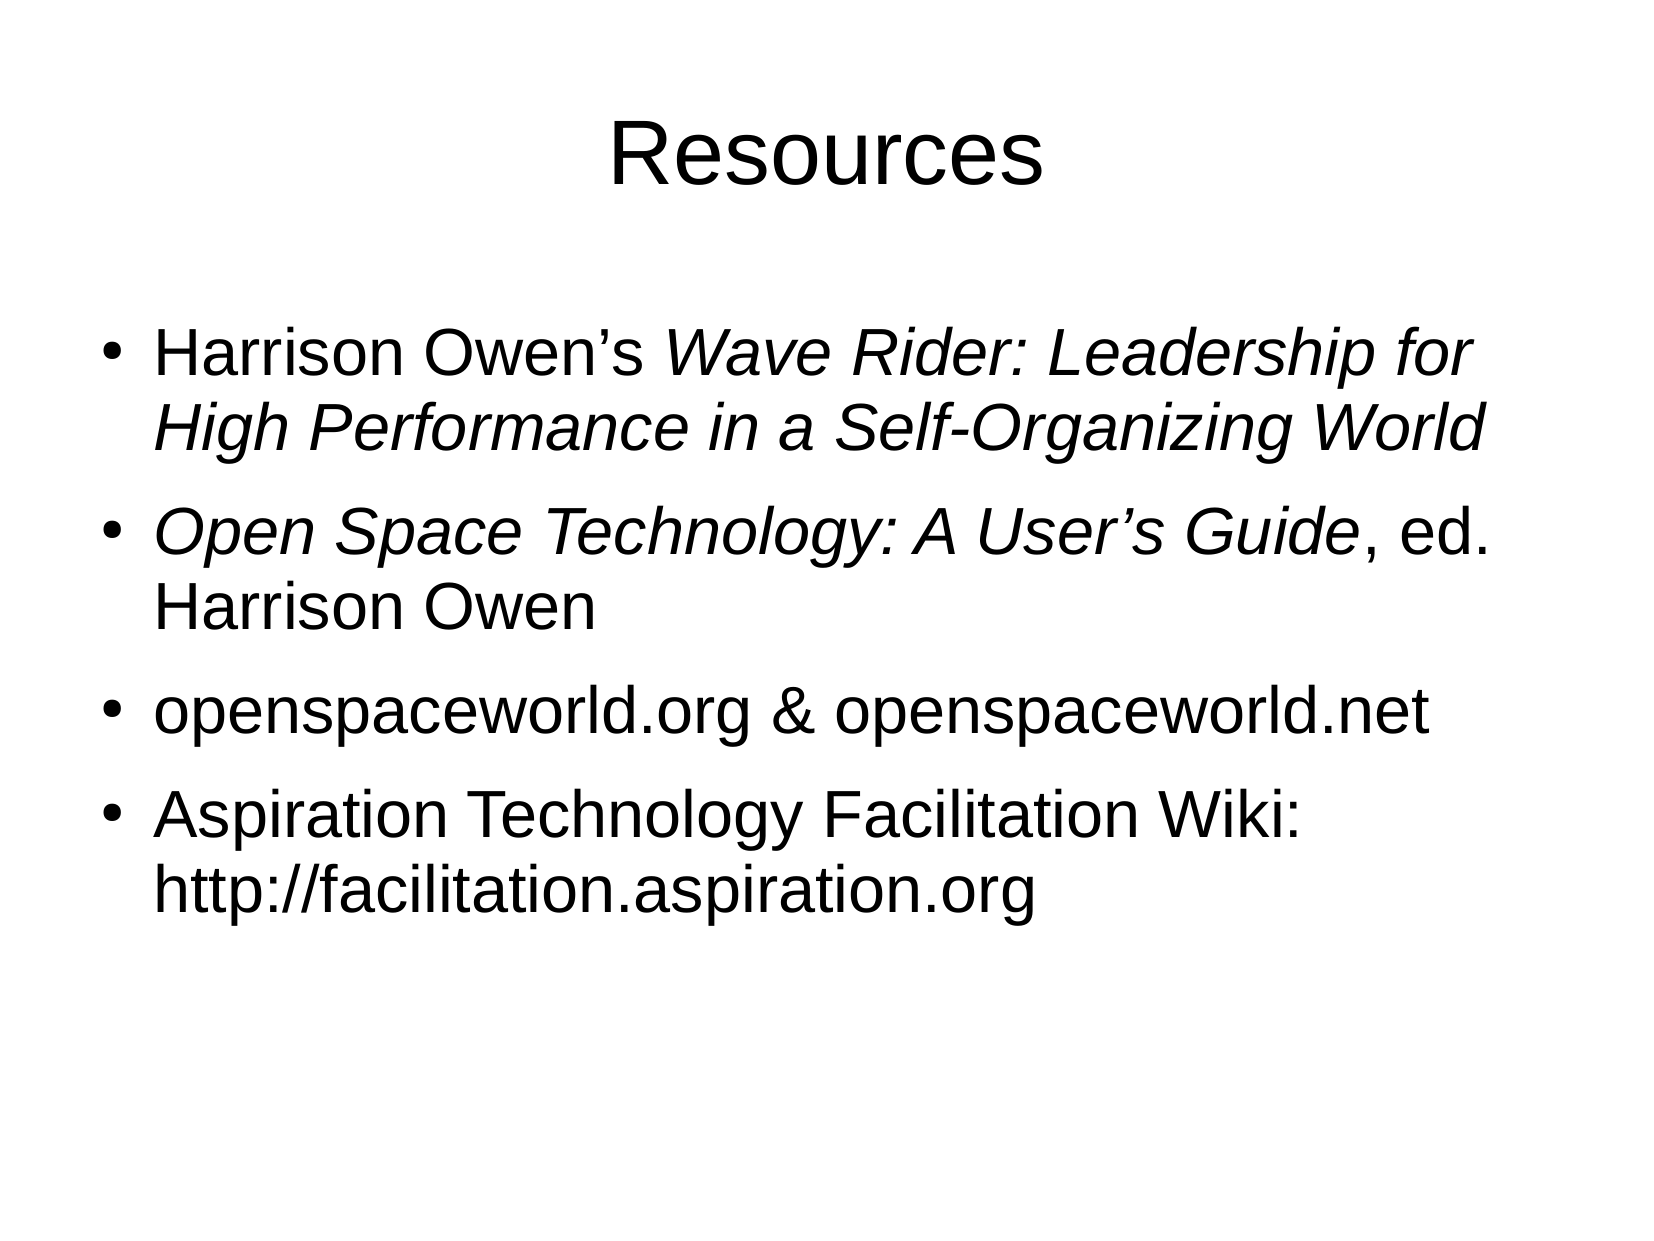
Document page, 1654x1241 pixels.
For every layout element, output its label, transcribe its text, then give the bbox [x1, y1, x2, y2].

title Resources [82, 49, 1571, 257]
list Harrison Owen’s Wave Rider: Leadership for High Performance in a Self-Organizing World Open Space Technology: A User’s Guide, ed. Harrison Owen openspaceworld.org & openspaceworld.net Aspiration Technology Facilitation Wiki: http://facilitation.aspiration.org [82, 315, 1571, 1134]
